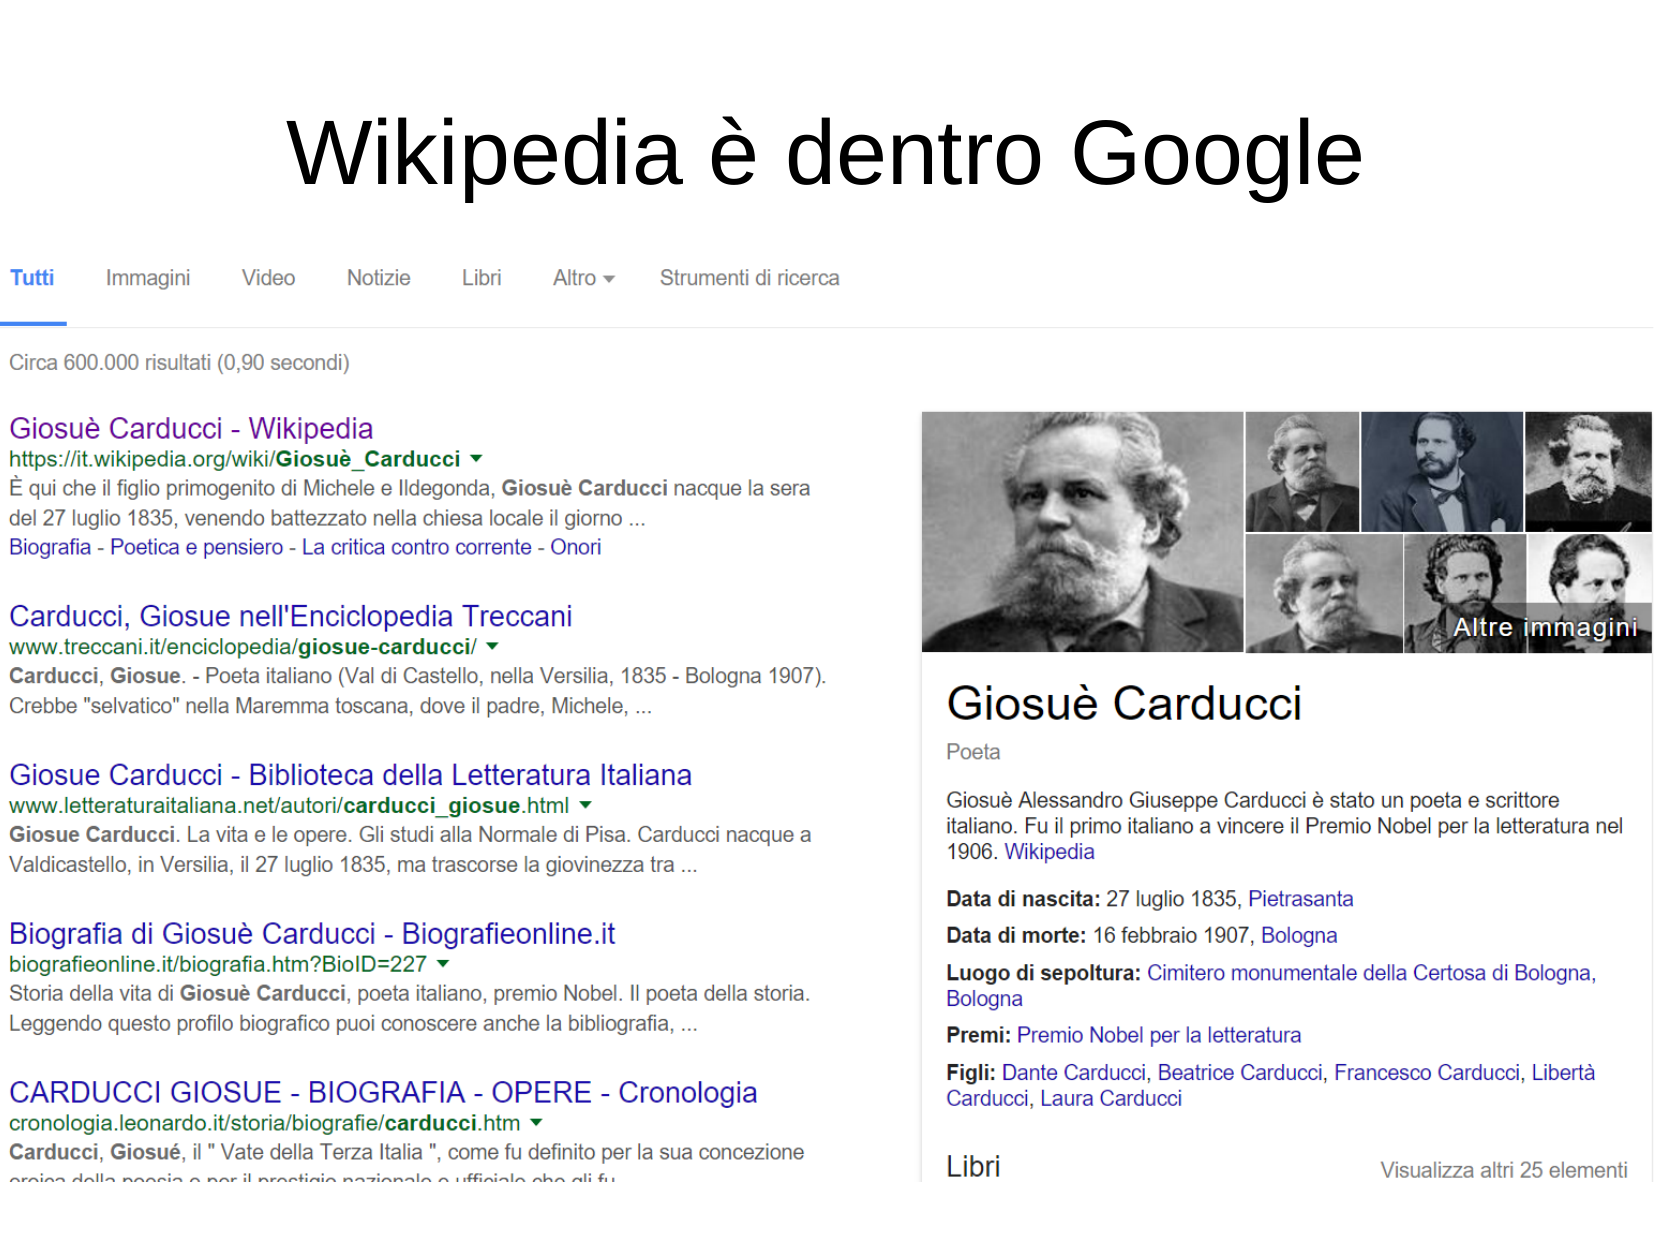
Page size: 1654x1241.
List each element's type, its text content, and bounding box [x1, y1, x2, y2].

picture [0, 237, 1654, 1182]
title Wikipedia è dentro Google [82, 49, 1571, 257]
